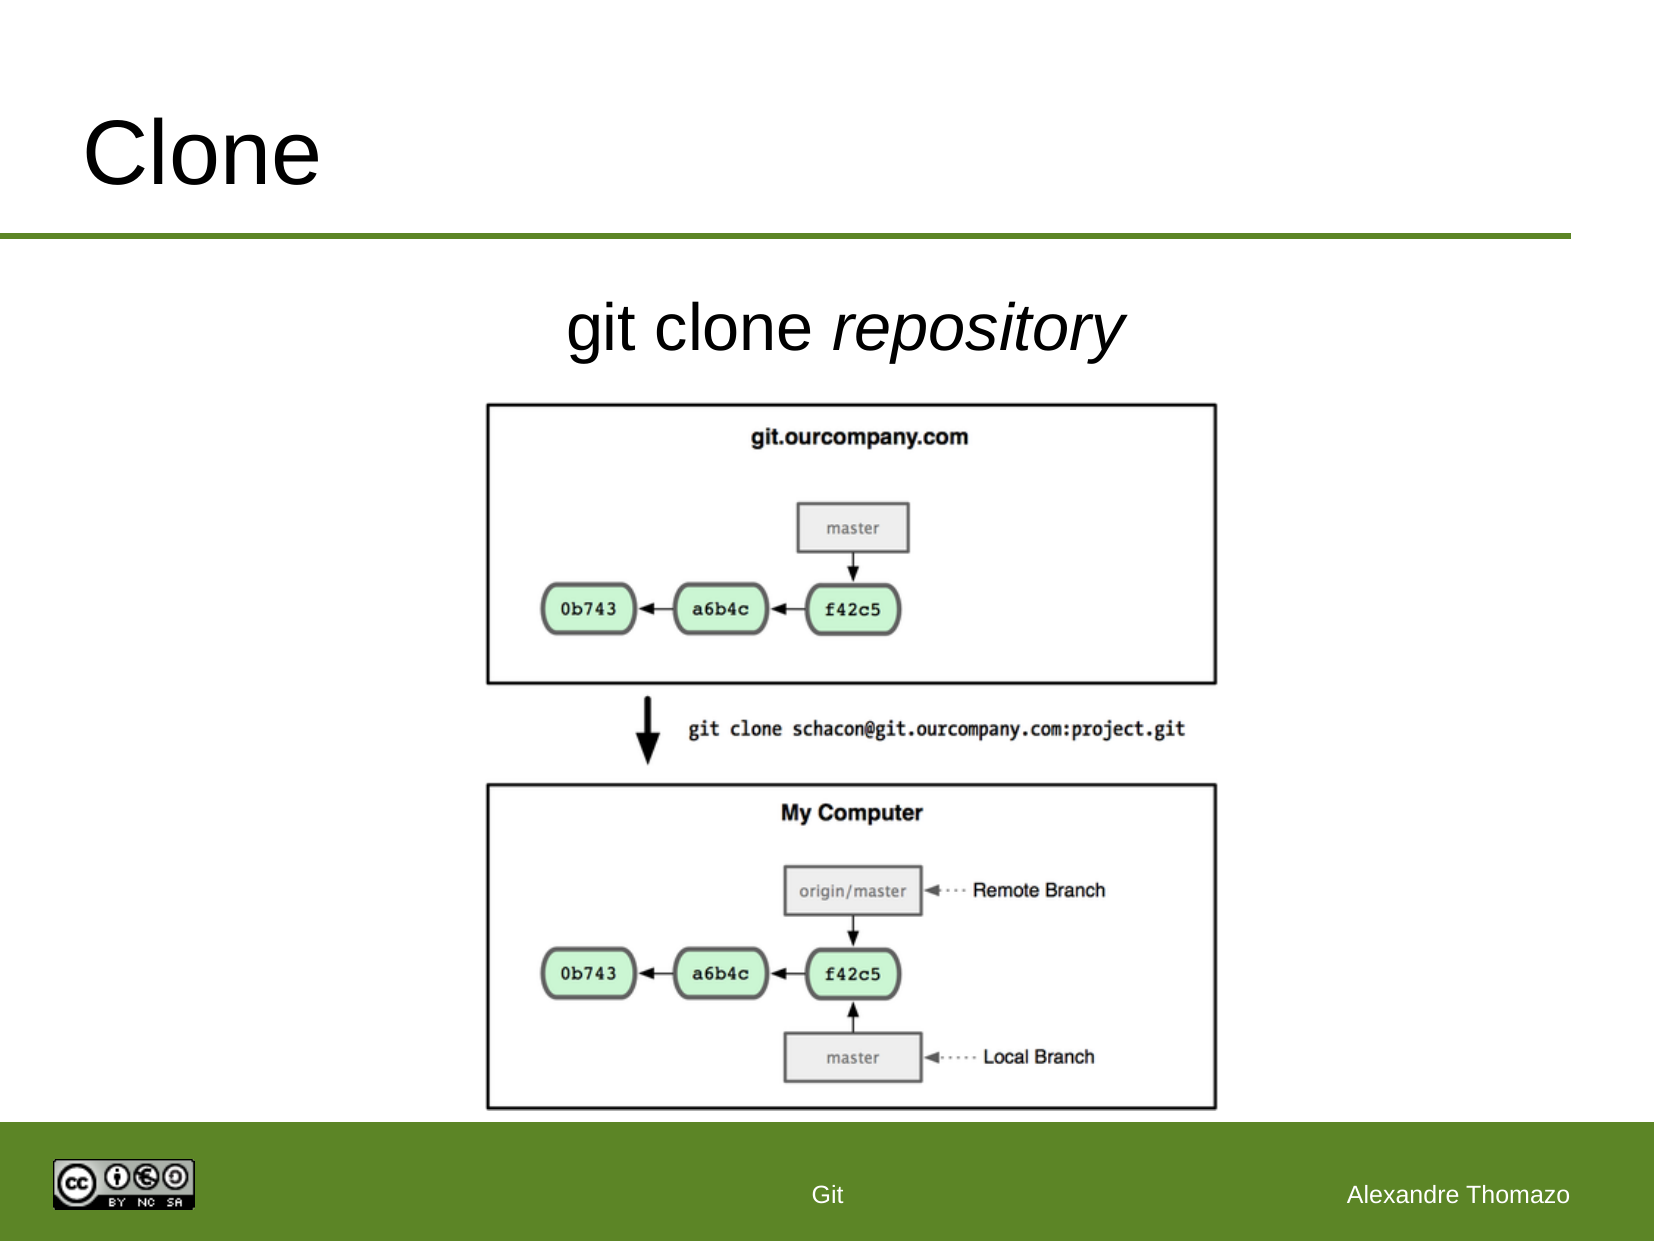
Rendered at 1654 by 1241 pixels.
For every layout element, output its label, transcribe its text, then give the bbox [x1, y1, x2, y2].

picture [53, 1159, 195, 1210]
list git clone repository [82, 290, 1538, 1010]
title Clone [82, 49, 1571, 257]
picture [484, 401, 1219, 1111]
